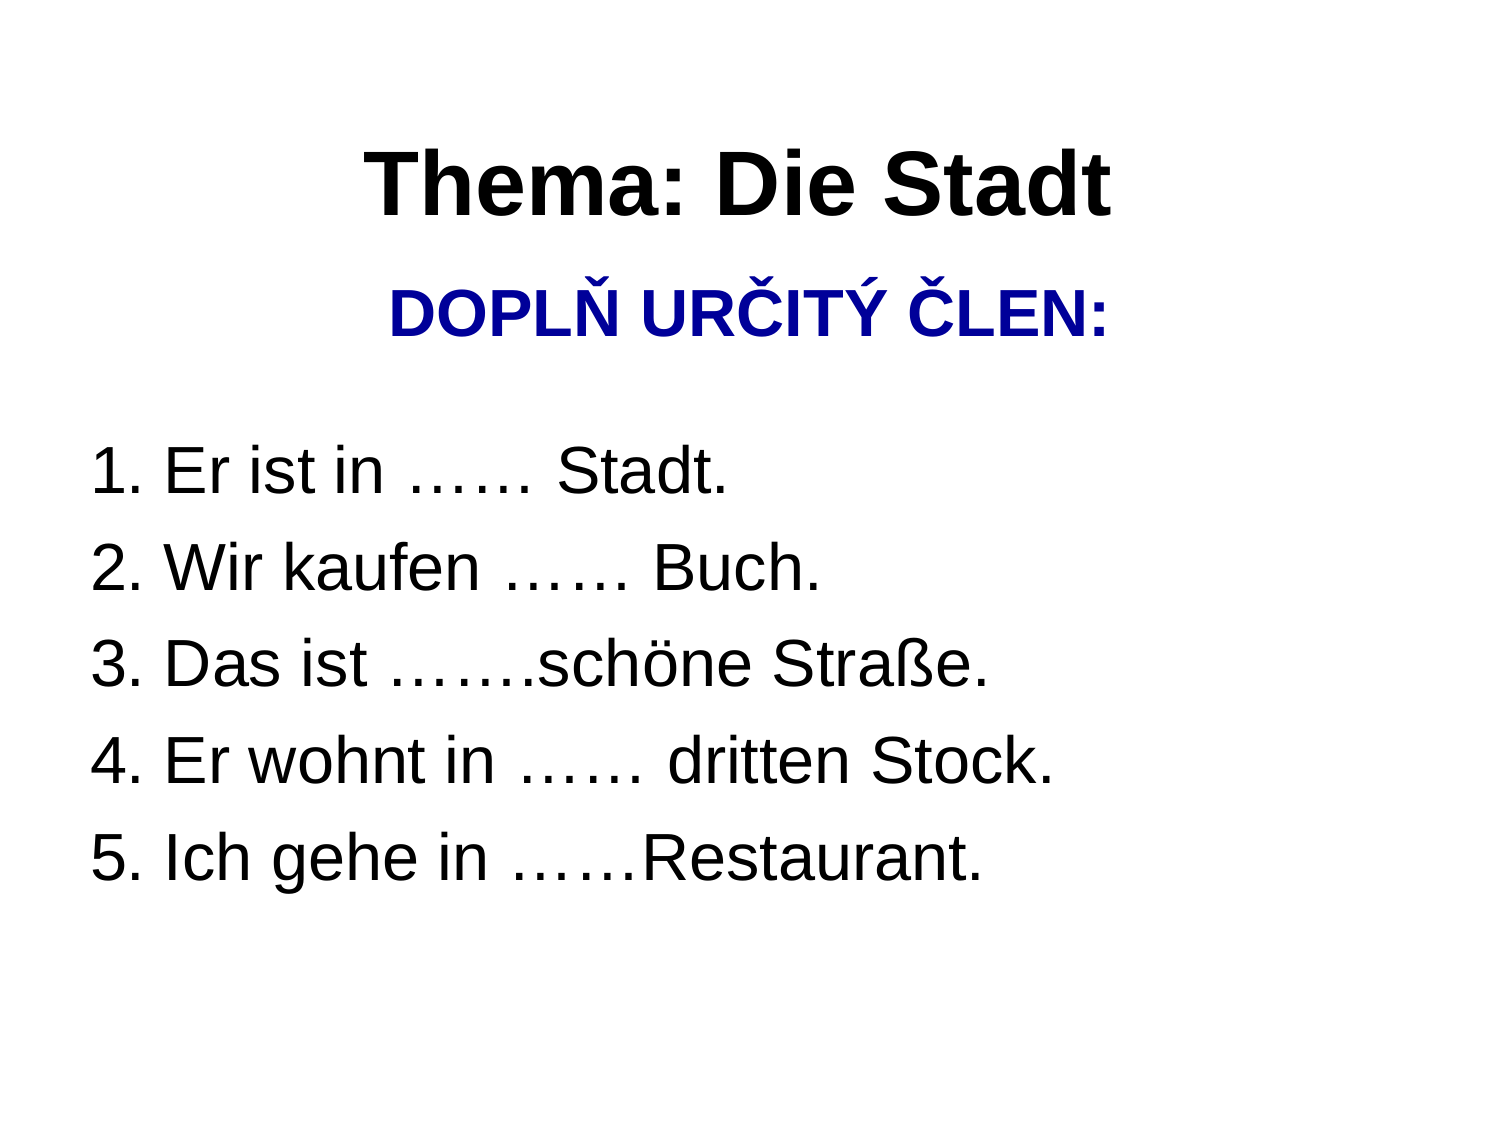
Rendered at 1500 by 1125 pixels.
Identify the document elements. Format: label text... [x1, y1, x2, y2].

title Thema: Die Stadt [76, 101, 1400, 256]
list DOPLŇ URČITÝ ČLEN: 1. Er ist in …… Stadt. 2. Wir kaufen …… Buch. 3. Das ist …….schöne Straße. 4. Er wohnt in …… dritten Stock. 5. Ich gehe in ……Restaurant. [75, 262, 1426, 1007]
